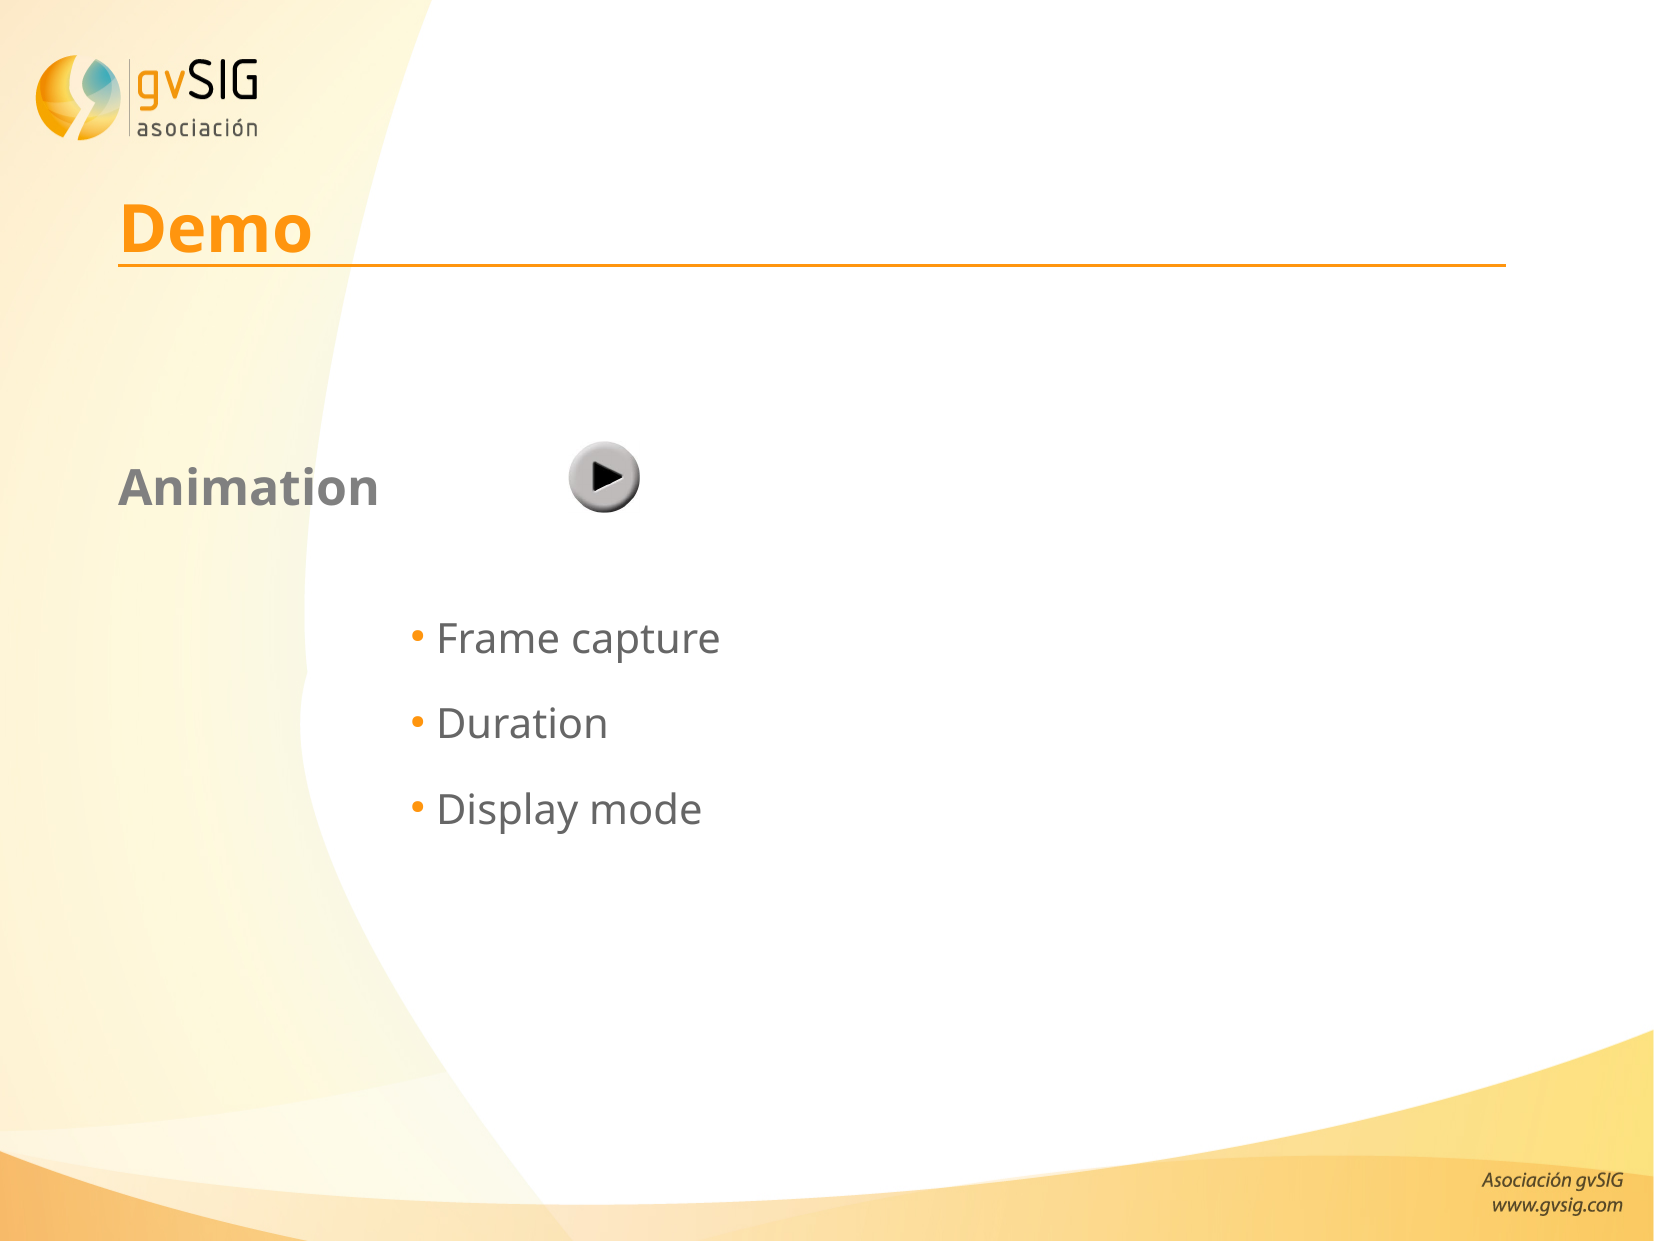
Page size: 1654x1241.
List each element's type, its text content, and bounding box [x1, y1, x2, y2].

title Animation [118, 441, 446, 531]
text_box Frame capture Duration Display mode [395, 572, 1035, 782]
title Demo [118, 177, 1607, 276]
picture [0, 0, 1654, 1241]
